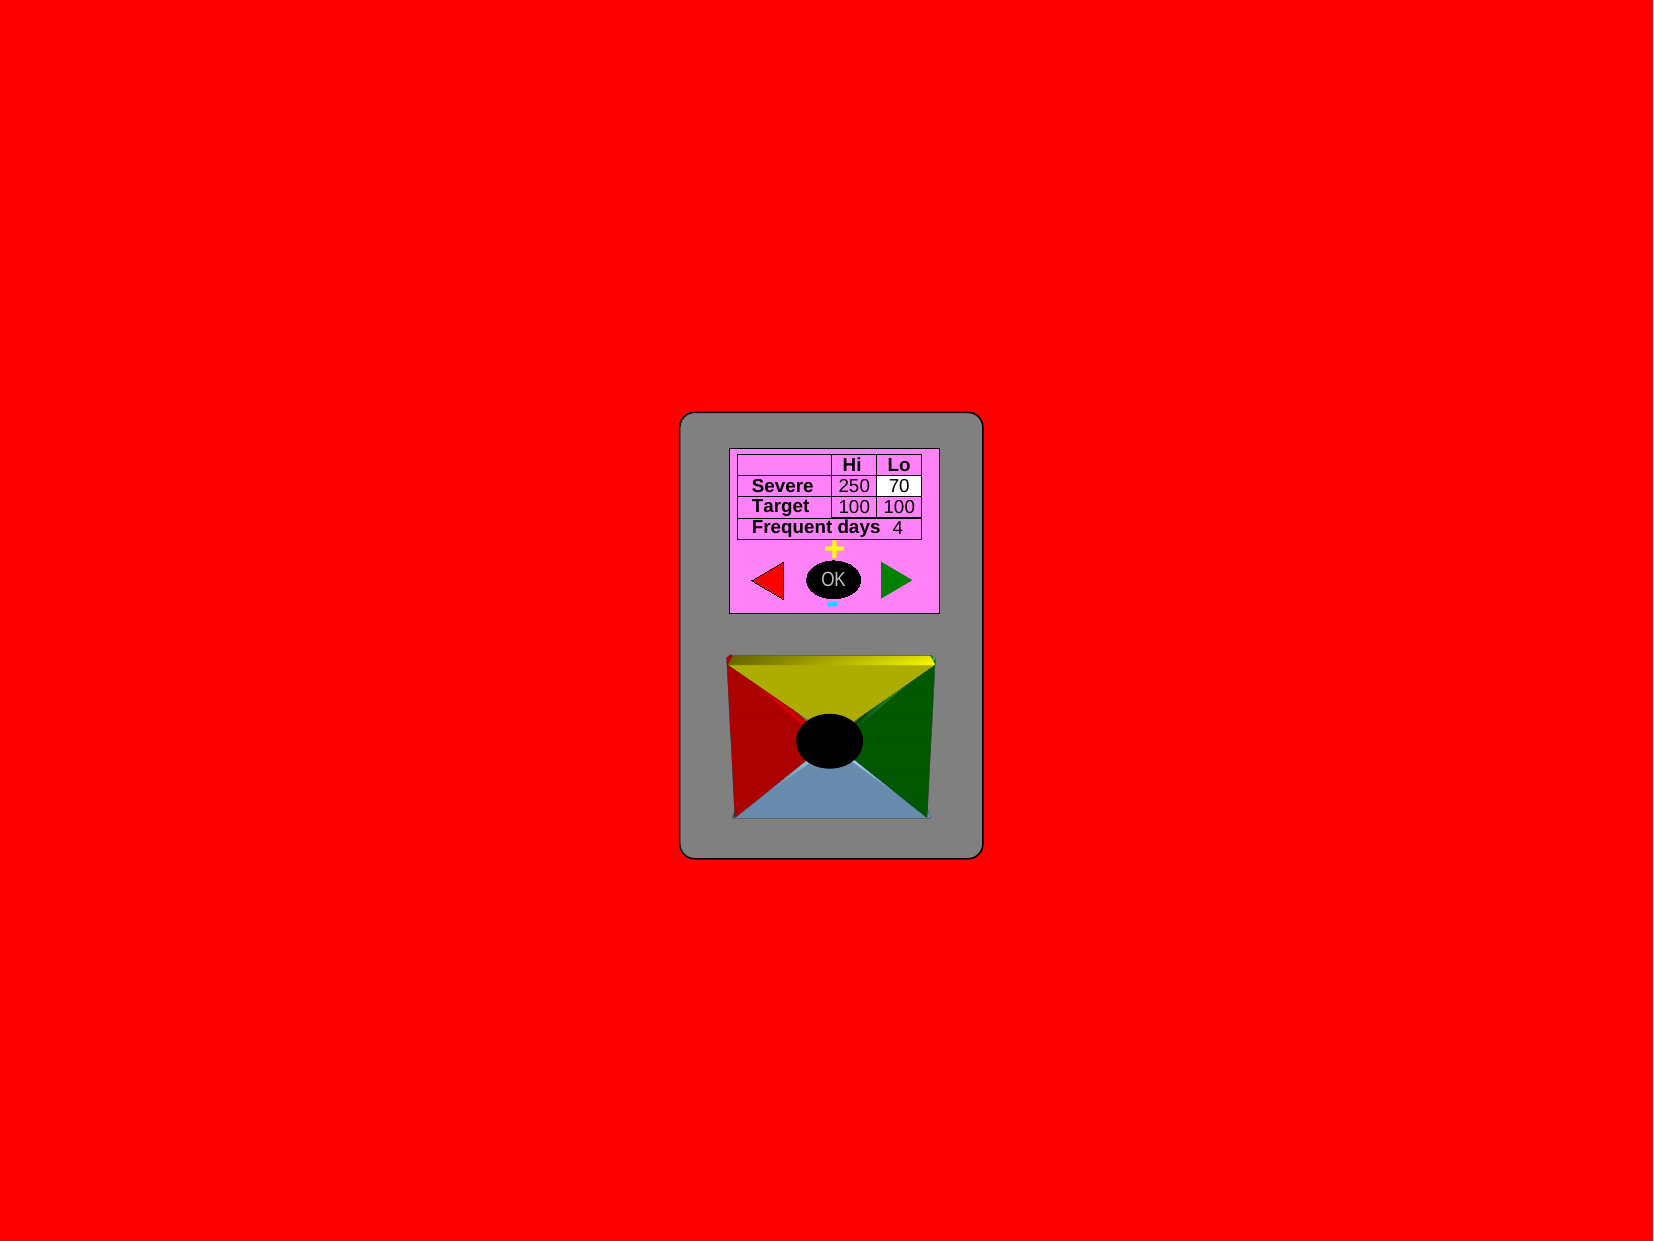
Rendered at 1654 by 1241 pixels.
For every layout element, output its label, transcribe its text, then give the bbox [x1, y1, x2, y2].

text_box + [808, 546, 861, 575]
text_box [679, 412, 983, 859]
text_box 100 [831, 496, 876, 518]
text_box Hi Lo Severe Target Frequent days [738, 519, 874, 539]
text_box 100 [876, 496, 922, 517]
text_box 70 [876, 475, 922, 496]
text_box Hi Lo Severe Target Frequent days [737, 447, 926, 546]
text_box - [811, 573, 854, 631]
text_box 4 [874, 517, 922, 540]
text_box OK [806, 560, 861, 593]
text_box 250 [831, 475, 876, 496]
